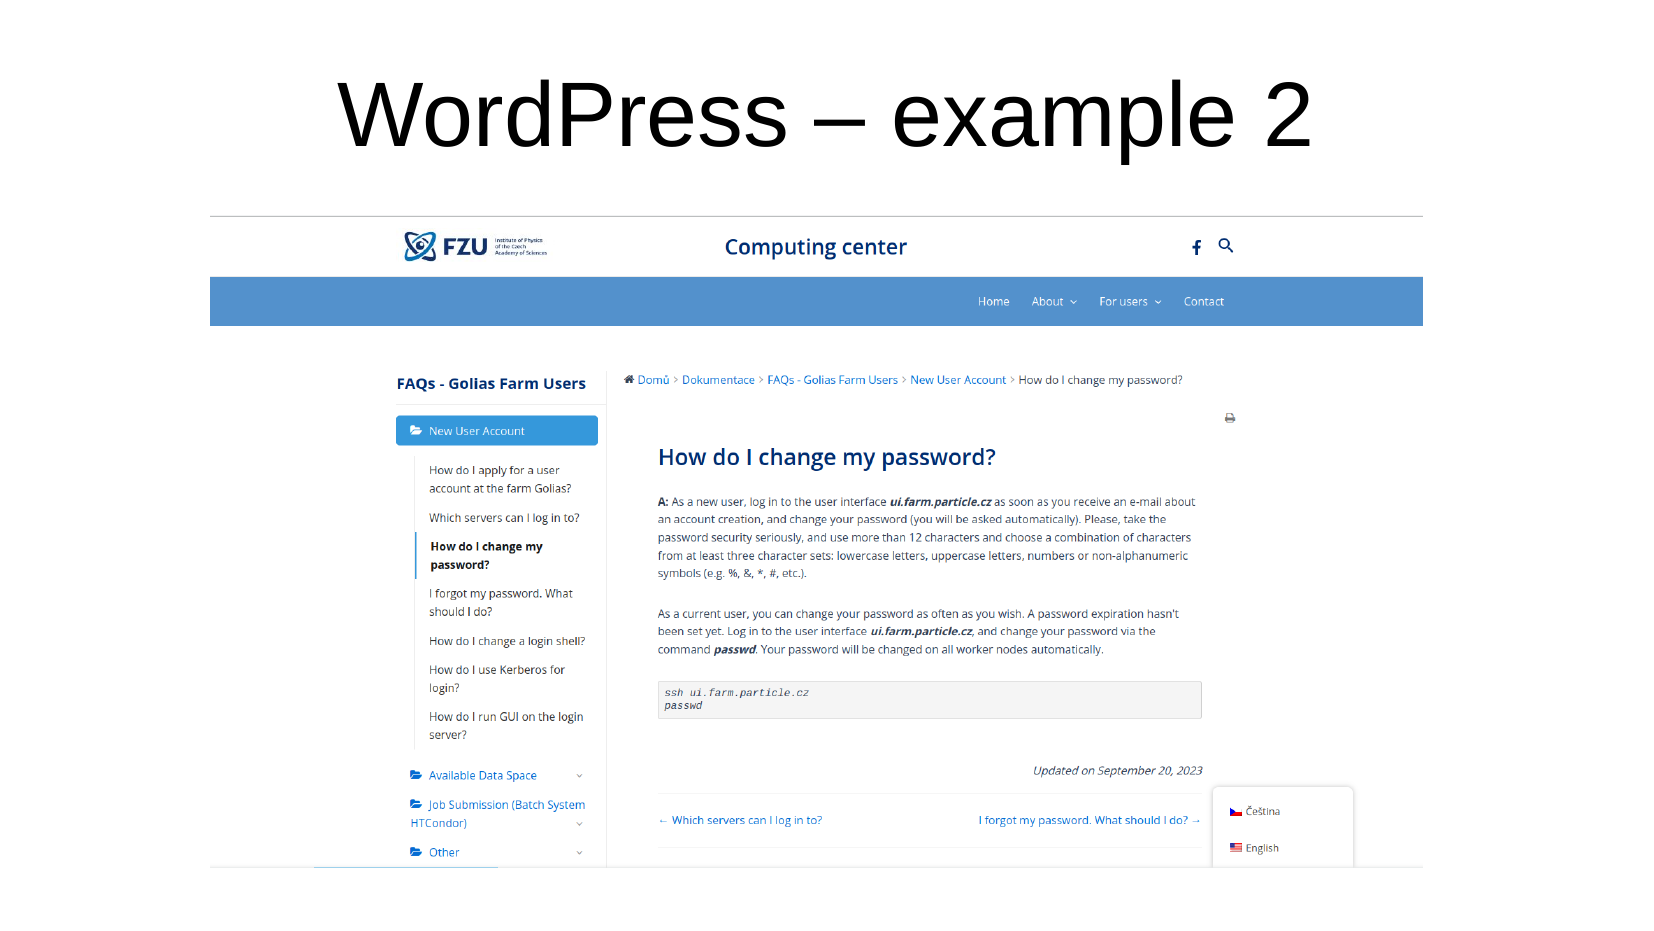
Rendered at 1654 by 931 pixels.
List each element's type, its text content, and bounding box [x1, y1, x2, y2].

picture [210, 215, 1423, 868]
title WordPress – example 2 [82, 37, 1571, 193]
